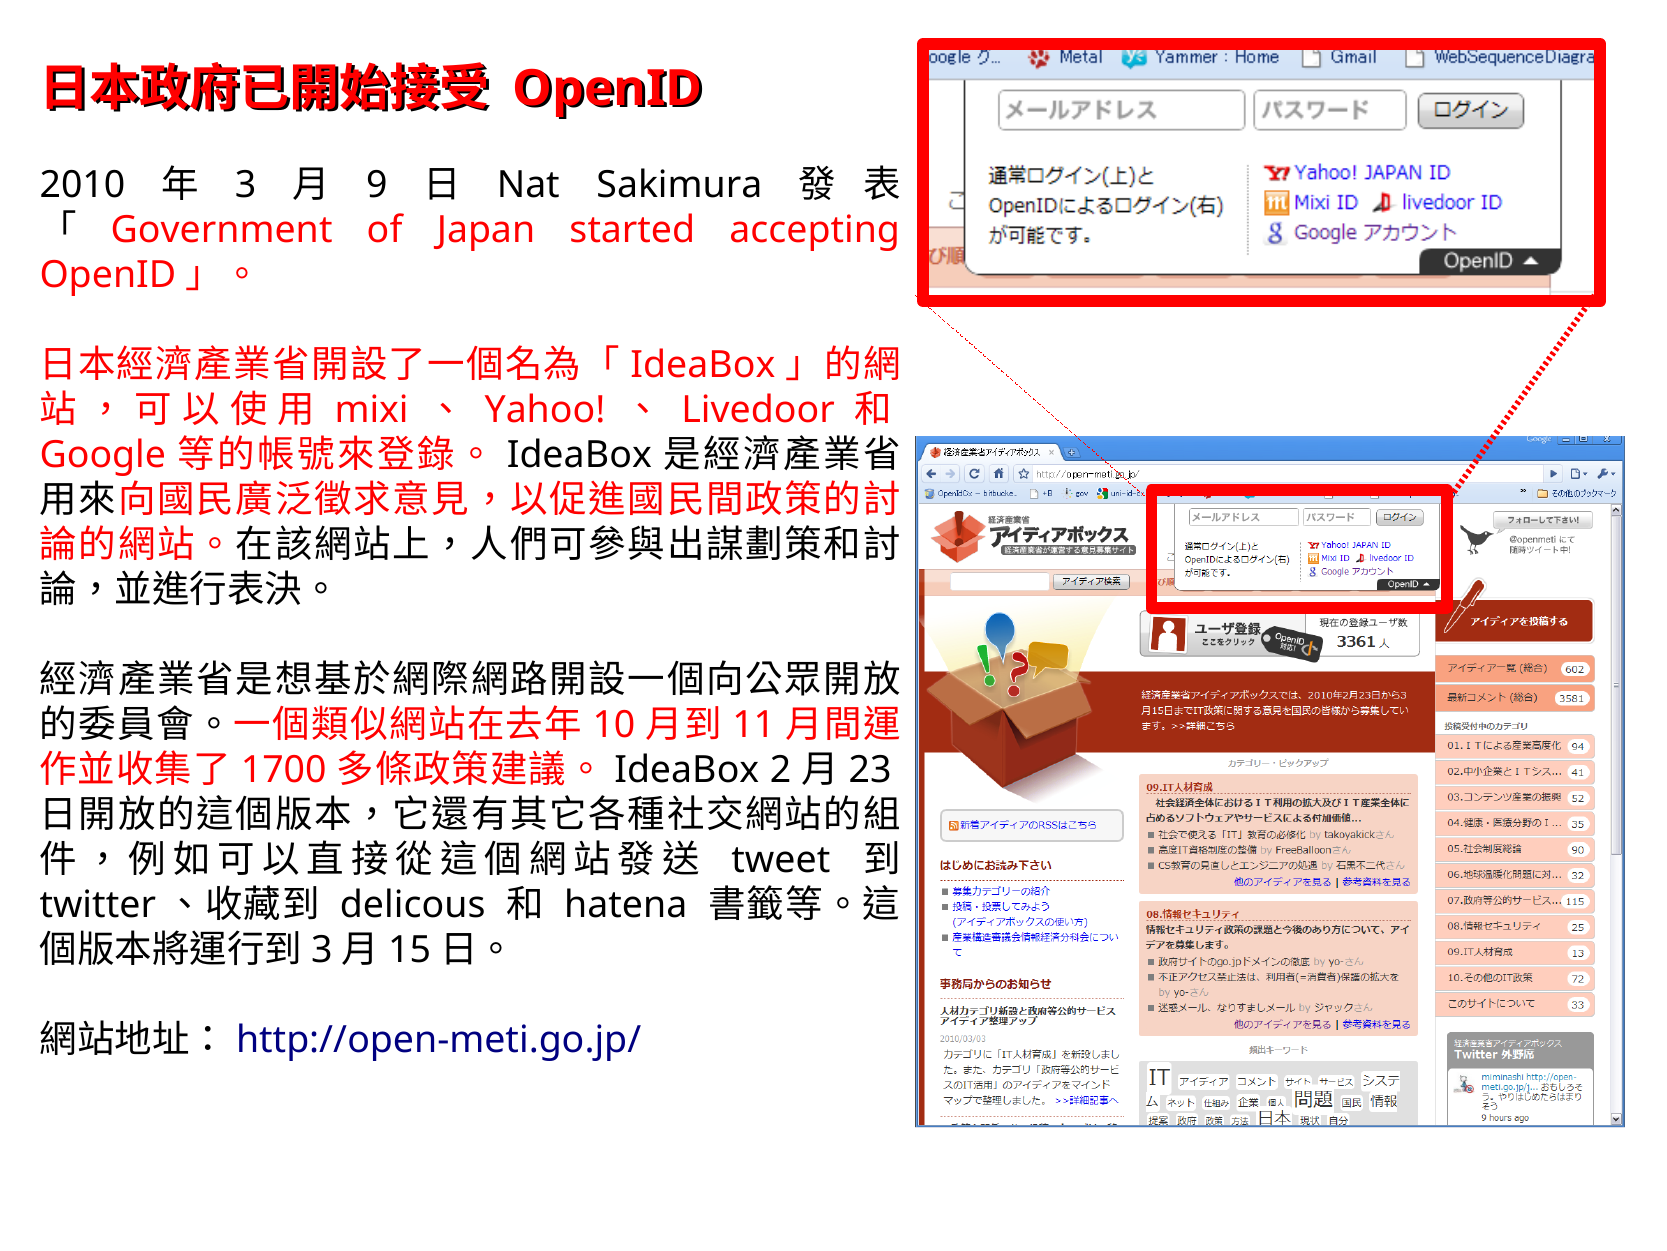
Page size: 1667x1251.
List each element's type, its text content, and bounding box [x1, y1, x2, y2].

picture [928, 50, 1595, 296]
picture [915, 436, 1625, 1128]
text_box 日本政府已開始接受 OpenID 2010年3月9日Nat Sakimura發表「Government of Japan started accepting OpenID」。 日本經濟產業省開設了一個名為「IdeaBox」的網站，可以使用mixi、Yahoo!、Livedoor和Google等的帳號來登錄。IdeaBox是經濟產業省用來向國民廣泛徵求意見，以促進國民間政策的討論的網站。在該網站上，人們可參與出謀劃策和討論，並進行表決。 經濟產業省是想基於網際網路開設一個向公眾開放的委員會。一個類似網站在去年10月到11月間運作並收集了1700多條政策建議。IdeaBox 2月23日開放的這個版本，它還有其它各種社交網站的組件，例如可以直接從這個網站發送 tweet 到 twitter、收藏到 delicous 和 hatena 書籤等。這個版本將運行到3月15日。 網站地址：http://open-meti.go.jp/ [24, 47, 916, 1203]
